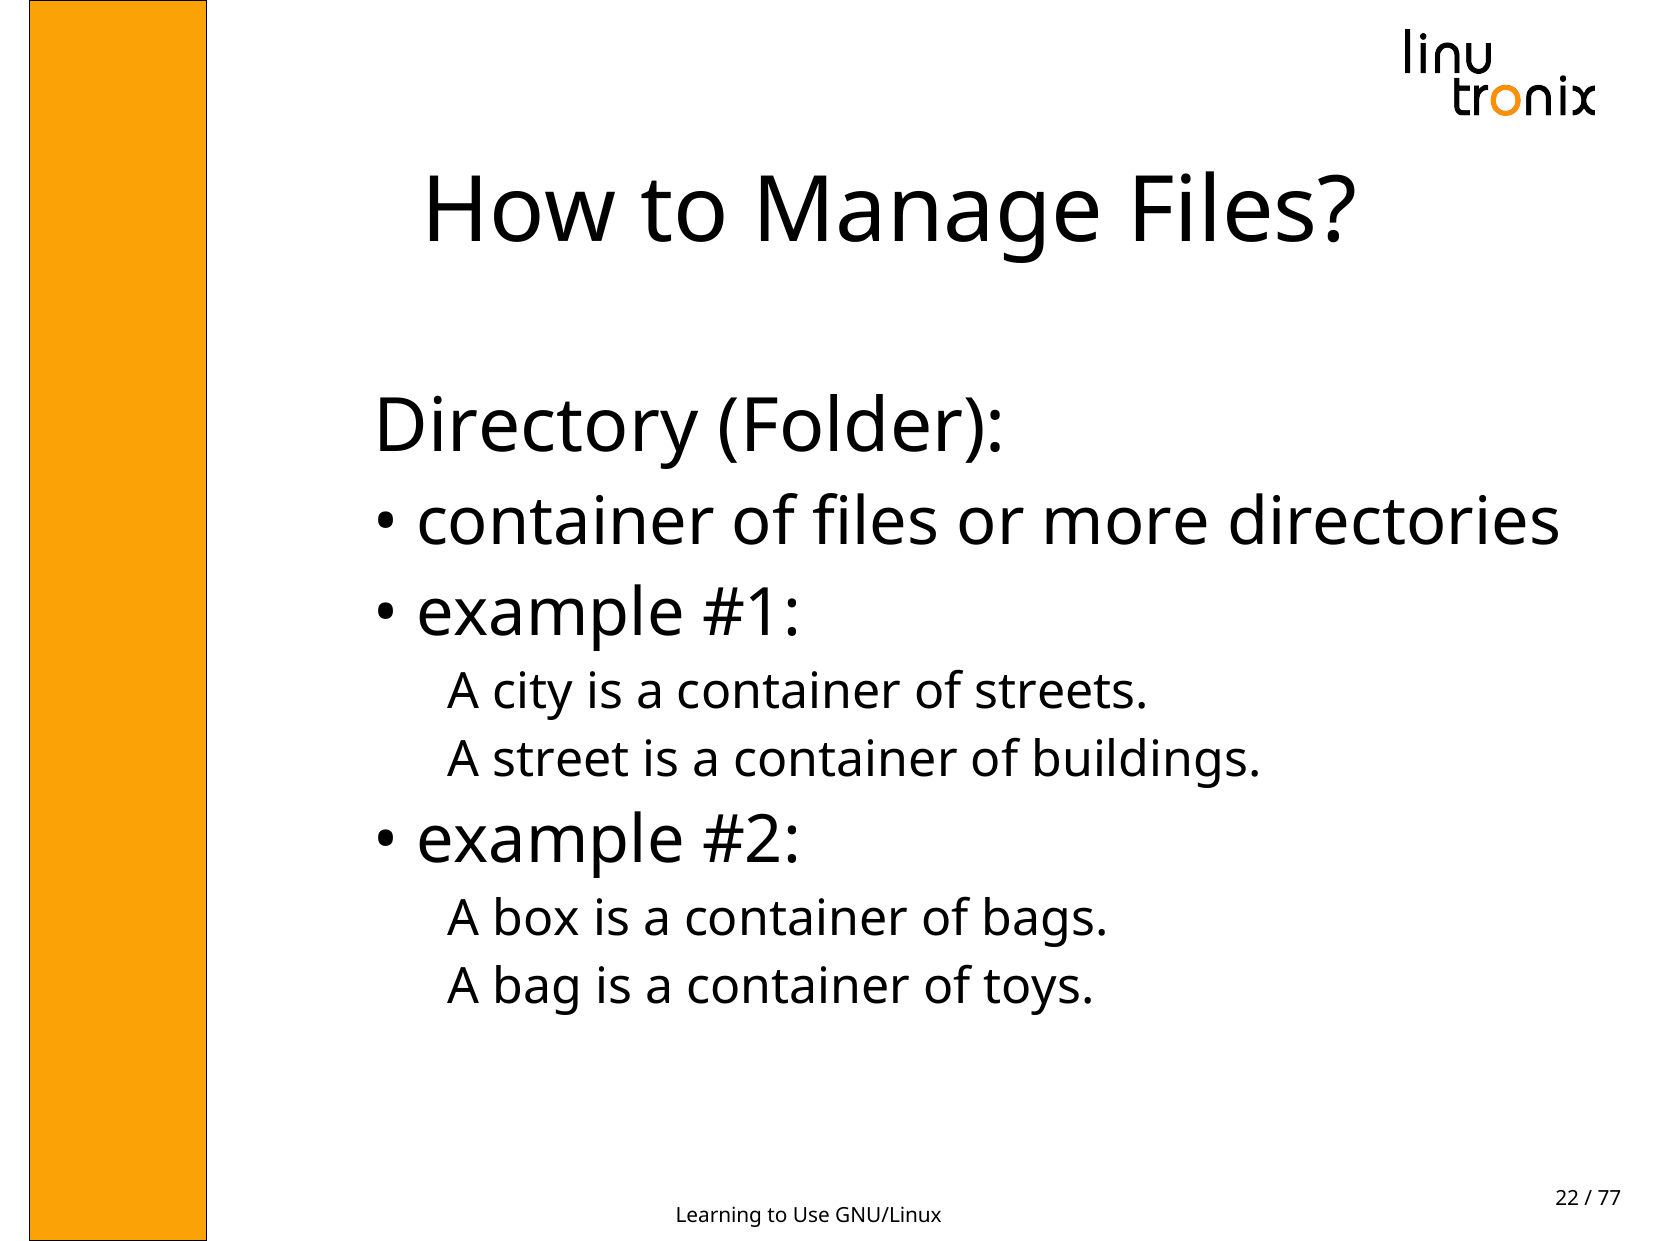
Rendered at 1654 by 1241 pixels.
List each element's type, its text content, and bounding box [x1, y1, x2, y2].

text_box Directory (Folder): • container of files or more directories • example #1: A city is a container of streets. A street is a container of buildings. • example #2: A box is a container of bags. A bag is a container of toys. [300, 370, 1652, 1022]
text_box How to Manage Files? [421, 143, 1417, 263]
picture [1405, 29, 1595, 116]
